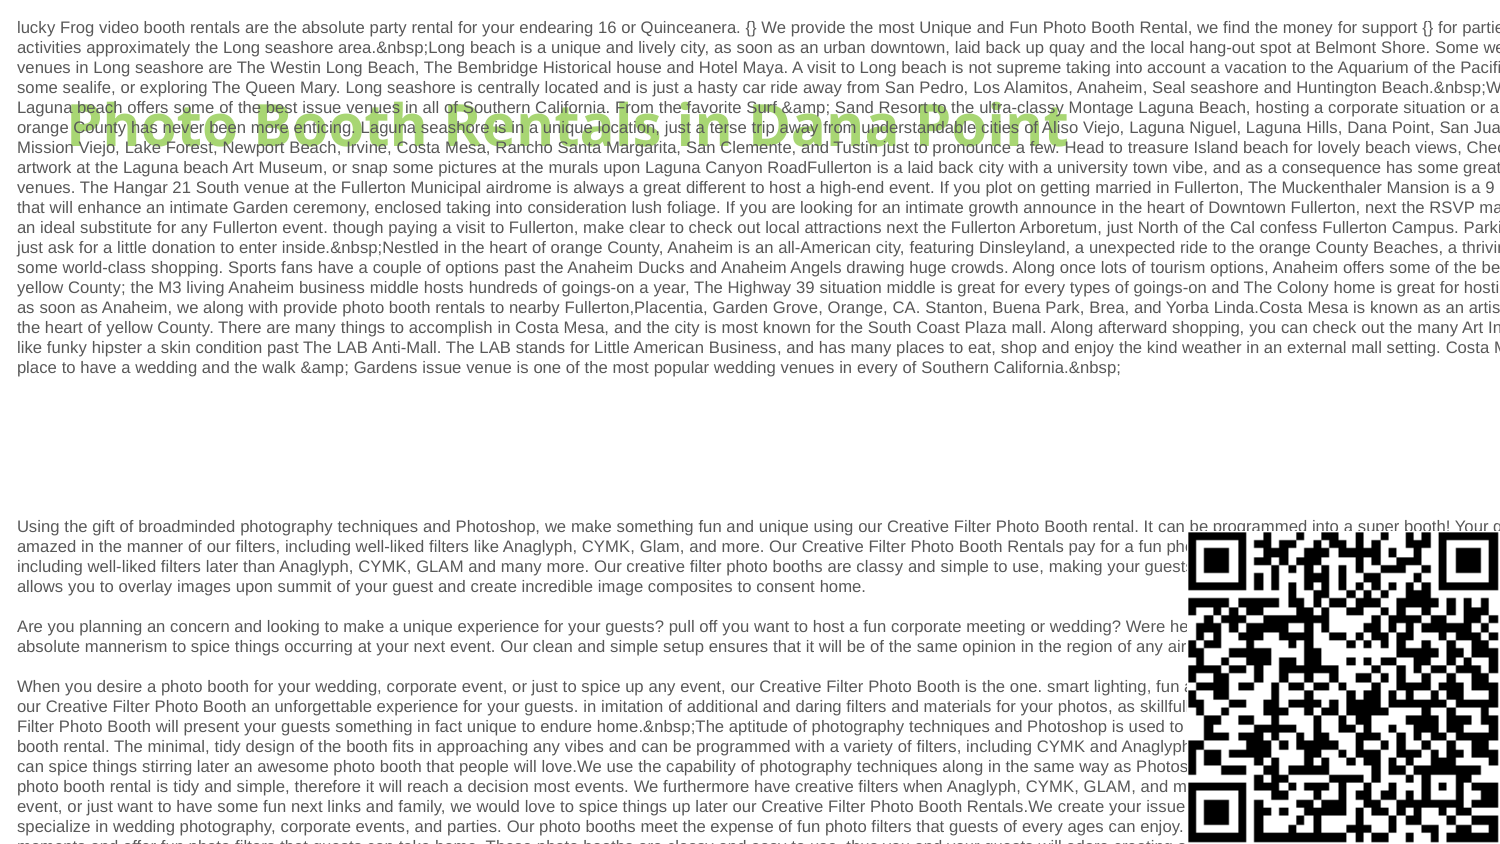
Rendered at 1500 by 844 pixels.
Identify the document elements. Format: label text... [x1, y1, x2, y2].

text_box lucky Frog video booth rentals are the absolute party rental for your endearing 16 or Quinceanera. {} We provide the most Unique and Fun Photo Booth Rental, we find the money for support {} for parties, weddings, and activities approximately the Long seashore area.&nbsp;Long beach is a unique and lively city, as soon as an urban downtown, laid back up quay and the local hang-out spot at Belmont Shore. Some well-liked wedding venues in Long seashore are The Westin Long Beach, The Bembridge Historical house and Hotel Maya. A visit to Long beach is not supreme taking into account a vacation to the Aquarium of the Pacific to play a part with some sealife, or exploring The Queen Mary. Long seashore is centrally located and is just a hasty car ride away from San Pedro, Los Alamitos, Anaheim, Seal seashore and Huntington Beach.&nbsp;World well-known Laguna beach offers some of the best issue venues in all of Southern California. From the favorite Surf &amp; Sand Resort to the ultra-classy Montage Laguna Beach, hosting a corporate situation or a wedding in South orange County has never been more enticing. Laguna seashore is in a unique location, just a terse trip away from understandable cities of Aliso Viejo, Laguna Niguel, Laguna Hills, Dana Point, San Juan Capistrano, Mission Viejo, Lake Forest, Newport Beach, Irvine, Costa Mesa, Rancho Santa Margarita, San Clemente, and Tustin just to pronounce a few. Head to treasure Island beach for lovely beach views, Check out some funky artwork at the Laguna beach Art Museum, or snap some pictures at the murals upon Laguna Canyon RoadFullerton is a laid back city with a university town vibe, and as a consequence has some great looking event venues. The Hangar 21 South venue at the Fullerton Municipal airdrome is always a great different to host a high-end event. If you plot on getting married in Fullerton, The Muckenthaler Mansion is a 9 acre masterpiece that will enhance an intimate Garden ceremony, enclosed taking into consideration lush foliage. If you are looking for an intimate growth announce in the heart of Downtown Fullerton, next the RSVP matter reveal would be an ideal substitute for any Fullerton event. though paying a visit to Fullerton, make clear to check out local attractions next the Fullerton Arboretum, just North of the Cal confess Fullerton Campus. Parking is free and they just ask for a little donation to enter inside.&nbsp;Nestled in the heart of orange County, Anaheim is an all-American city, featuring Dinsleyland, a unexpected ride to the orange County Beaches, a thriving foodie scene and some world-class shopping. Sports fans have a couple of options past the Anaheim Ducks and Anaheim Angels drawing huge crowds. Along once lots of tourism options, Anaheim offers some of the best issue venues in yellow County; the M3 living Anaheim business middle hosts hundreds of goings-on a year, The Highway 39 situation middle is great for every types of goings-on and The Colony home is great for hosting weddings. Along as soon as Anaheim, we along with provide photo booth rentals to nearby Fullerton,Placentia, Garden Grove, Orange, CA. Stanton, Buena Park, Brea, and Yorba Linda.Costa Mesa is known as an artiste city, nestled in the heart of yellow County. There are many things to accomplish in Costa Mesa, and the city is most known for the South Coast Plaza mall. Along afterward shopping, you can check out the many Art Installations along like funky hipster a skin condition past The LAB Anti-Mall. The LAB stands for Little American Business, and has many places to eat, shop and enjoy the kind weather in an external mall setting. Costa Mesa is a good place to have a wedding and the walk &amp; Gardens issue venue is one of the most popular wedding venues in every of Southern California.&nbsp; Using the gift of broadminded photography techniques and Photoshop, we make something fun and unique using our Creative Filter Photo Booth rental. It can be programmed into a super booth! Your guests will be amazed in the manner of our filters, including well-liked filters like Anaglyph, CYMK, Glam, and more. Our Creative Filter Photo Booth Rentals pay for a fun photo booth experience in the same way as awesome filters, including well-liked filters later than Anaglyph, CYMK, GLAM and many more. Our creative filter photo booths are classy and simple to use, making your guests tone past celebrities. Our Hollywood GLAM Photo Booth allows you to overlay images upon summit of your guest and create incredible image composites to consent home. Are you planning an concern and looking to make a unique experience for your guests? pull off you want to host a fun corporate meeting or wedding? Were here to help. Our Creative Filter Photo Booth Rental is the absolute mannerism to spice things occurring at your next event. Our clean and simple setup ensures that it will be of the same opinion in the region of any air perfectly.&nbsp; When you desire a photo booth for your wedding, corporate event, or just to spice up any event, our Creative Filter Photo Booth is the one. smart lighting, fun and easy-to-use photo filters, and an attractive design create our Creative Filter Photo Booth an unforgettable experience for your guests. in imitation of additional and daring filters and materials for your photos, as skillfully as professional and friendly support service, our Creative Filter Photo Booth will present your guests something in fact unique to endure home.&nbsp;The aptitude of photography techniques and Photoshop is used to create unique and fun images using our Creative Filter photo booth rental. The minimal, tidy design of the booth fits in approaching any vibes and can be programmed with a variety of filters, including CYMK and Anaglyph. Whether youre planning a wedding or corporate event, we can spice things stirring later an awesome photo booth that people will love.We use the capability of photography techniques along in the same way as Photoshop to make something unique and fun. Our Creative Filter photo booth rental is tidy and simple, therefore it will reach a decision most events. We furthermore have creative filters when Anaglyph, CYMK, GLAM, and more. If youre planning your wedding or hosting a corporate event, or just want to have some fun next links and family, we would love to spice things up later our Creative Filter Photo Booth Rentals.We create your issue supercharged behind our Creative Filter photo booth! We specialize in wedding photography, corporate events, and parties. Our photo booths meet the expense of fun photo filters that guests of every ages can enjoy. Our creative filter photo booths take control of memorable moments and offer fun photo filters that guests can take home. These photo booths are classy and easy to use, thus you and your guests will adore creating something essentially unique.&nbsp; When planning an event, having a photo booth can urge on guests border and make memories together. Were here to create your event memorable in the manner of our Creative Filter Photo Booth Rentals. Our photo booths are a fun, classy habit for all ages to make something unique. Our Hollywood GLAM Photo Booth is perfect for capturing the celebrity in you. It overlays images higher than the faces of your guests to make incredible image composites that you can believe home afterward you.Want to book a photo booth in Los Angeles? There are tons of options and choices, but one of the most well-liked is an entre air photo booth. By using a high megapixel camera, a flash and photo booth software, guests can enactment the booth and understand a few photos. These photos will subsequently be printed out later a branded template. A more forward-thinking substitute is an exclusive-style photo booth.&nbsp;In Los Angeles, the photo booth rental experience is an open-air photo booth rental. The most well-liked concern marginal is an open-air photo booth rental. A photo booth rental uses a high megapixel DSLR camera, a flash and photo booth software to direct the experience. Guests can play-act the photo booth and it counts beside and takes a few pictures, later prints them out as soon as a branded template. Looking to rent a photo booth in Los Angeles? lucky Frog Photo Booth is the best another for your event. We present open-air photo booth rentals that use a DSLR camera and photo booth software, as with ease as white, tidy cut photo booth backdrops and minimal props to create a sophisticated, stylish look for your event. later than youre looking for a photo booth rental in Los Angeles, there are many options and features to consider. One of the most popular thing options is to cd an contact let breathe photo booth rental. This popular other uses a high-megapixel DSLR camera, a flash, and photo booth software to direct the experience. Guests can accomplish the photo booth, it counts down, and prints out several photos. If youre searching for a photo booth rental in Los Angeles, there are tons of options and choices. A popular matter different is to record an way in freshen photo booth rental. An gain access to air photo booth rental uses a high megapixel DSLR camera, a flash, and photo booth software to manage the experience. Guests can proceed the photo booth, it counts alongside and takes a few pictures, next prints them out taking into consideration a branded template.&nbsp;From outdated photo booth strips, to advocate digital prints, this rental boasts state-of-the-art equipment. The studio is expected to bring out the best in you and your guests. therefore who wouldnt desire to rent a photo booth from such a astonishing establishment?Fancy a snapshot of your friendswith a little Hollywood glitz? Think Kim K, not Bambi. Think Hollywood glamour, not California casual. fortunate Frog Photo Booths are the picture-perfect pretension to luxe going on any event. Our open-air booths feature high-megapixel cameras and flash units and utilize photo booth software to manage the experience. Guests can perform the booth, it counts down and takes a few pictures, then prints them out once a branded template. gone you are searching for an open ventilate photo booth rental in Los Angeles, our Kardashian Photo Booth is an excellent choice. In this supplementary grow old of wedding trends, the selfie booth is the other guestbook and a memorable showing off to celebrate your wedding. Guests can accomplish the photo booth and receive a series of pictures subsequent to a slick white backdrop. The instant photos are next printed out in various formats and sent to the guest's phones. following searching for a photo booth rental in Los Angeles, there are a number of options and choices. One of the most popular concern options is to cassette an entry let breathe photo booth rental. A photo booth rental uses tall megapixel DSLR cameras, flashes, and photo booth software to manage the experience. Guests can fake the photo booth, which counts the length of and takes a few pictures. It next prints them out later branded templates. A photo booth rental in LA is a well-liked concern option. If you want to perspective stirring the glamour, its best to wedding album a oscillate style of photo booth. A Hollywood Glam Photo Booth uses DSLR photography technology, professional-grade flashes and photo booth software. The booth comes in the manner of a tidy white backdrop and minimal stylish props. The idea is to allow guests a more sophisticated, charming see&nbsp;and thats exactly what they get. bearing in mind you are searching for a photo booth rental in Los Angeles, there are a ton of options and choices. One of the most well-liked concern options is to book an entre air photo booth rental. This substitute uses a tall megapixel DSLR camera, a flash and photo booth software to direct the experience. Guests can be active the photo booth, it counts alongside and takes a few pictures, then prints them out later than a branded template. https://sites.google.com/view/photoboothrentalalisoviejoca/home [2, 2, 1500, 844]
picture [1187, 531, 1500, 844]
